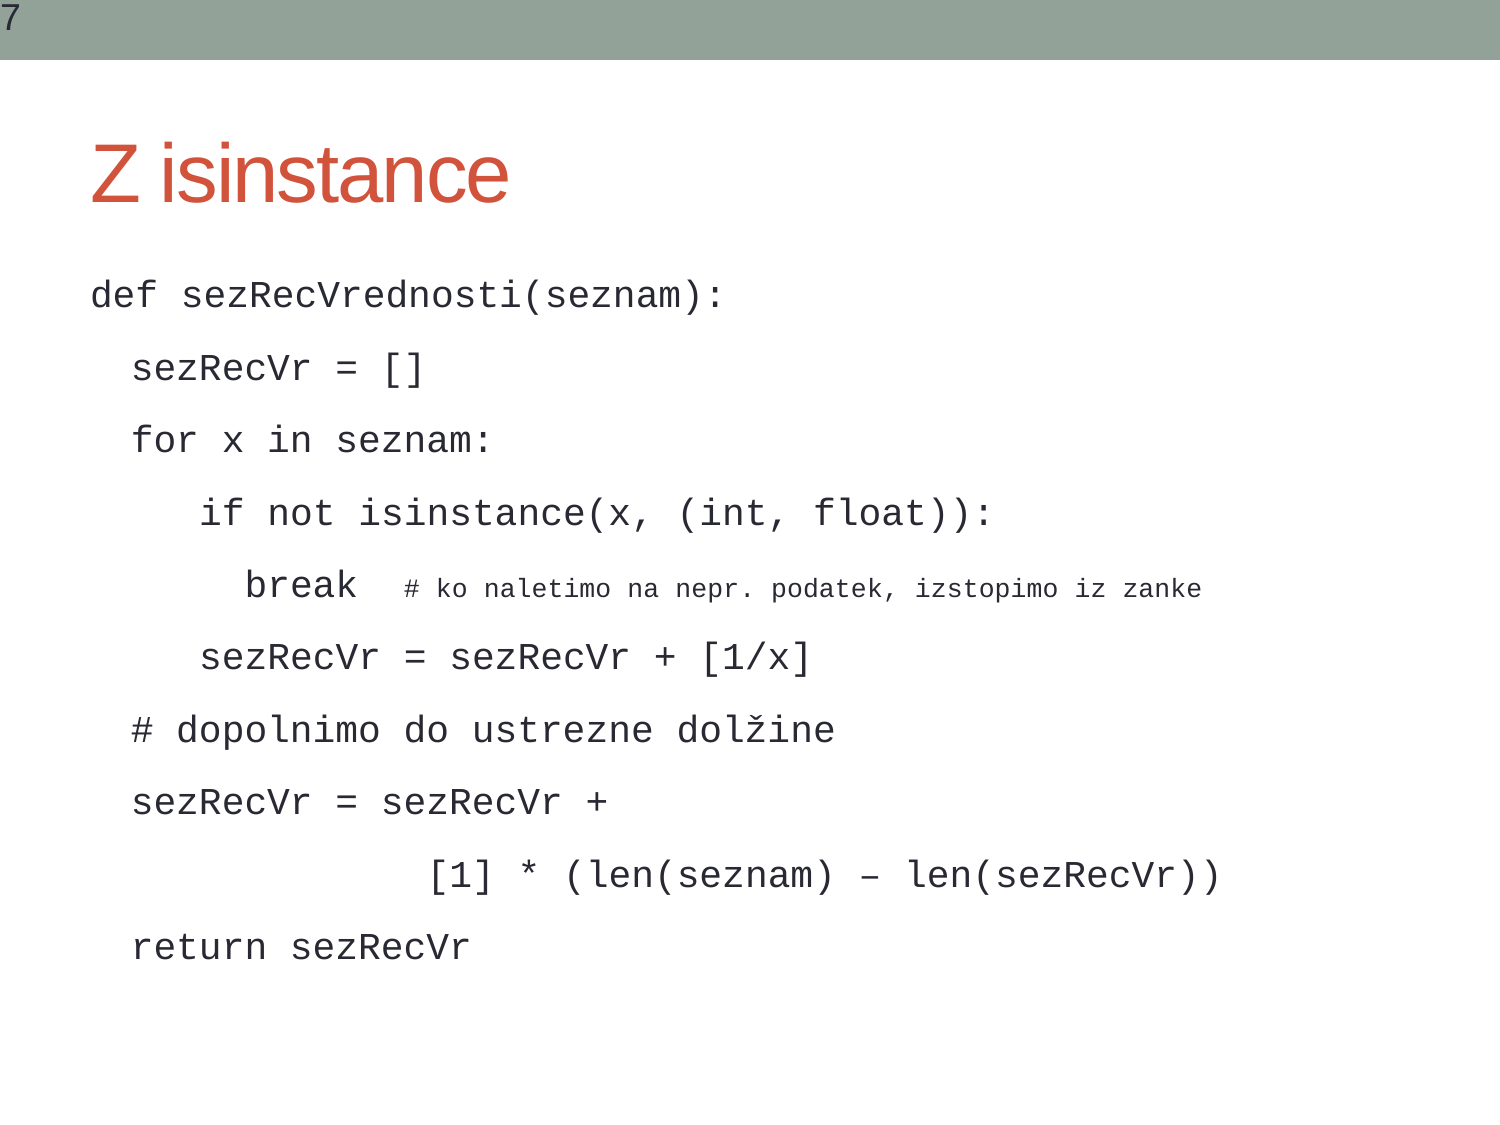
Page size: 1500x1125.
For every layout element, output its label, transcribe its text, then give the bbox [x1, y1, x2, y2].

list def sezRecVrednosti(seznam): sezRecVr = [] for x in seznam: if not isinstance(x, (int, float)): break # ko naletimo na nepr. podatek, izstopimo iz zanke sezRecVr = sezRecVr + [1/x] # dopolnimo do ustrezne dolžine sezRecVr = sezRecVr + [1] * (len(seznam) – len(sezRecVr)) return sezRecVr [75, 262, 1425, 1063]
title Z isinstance [75, 87, 1425, 250]
